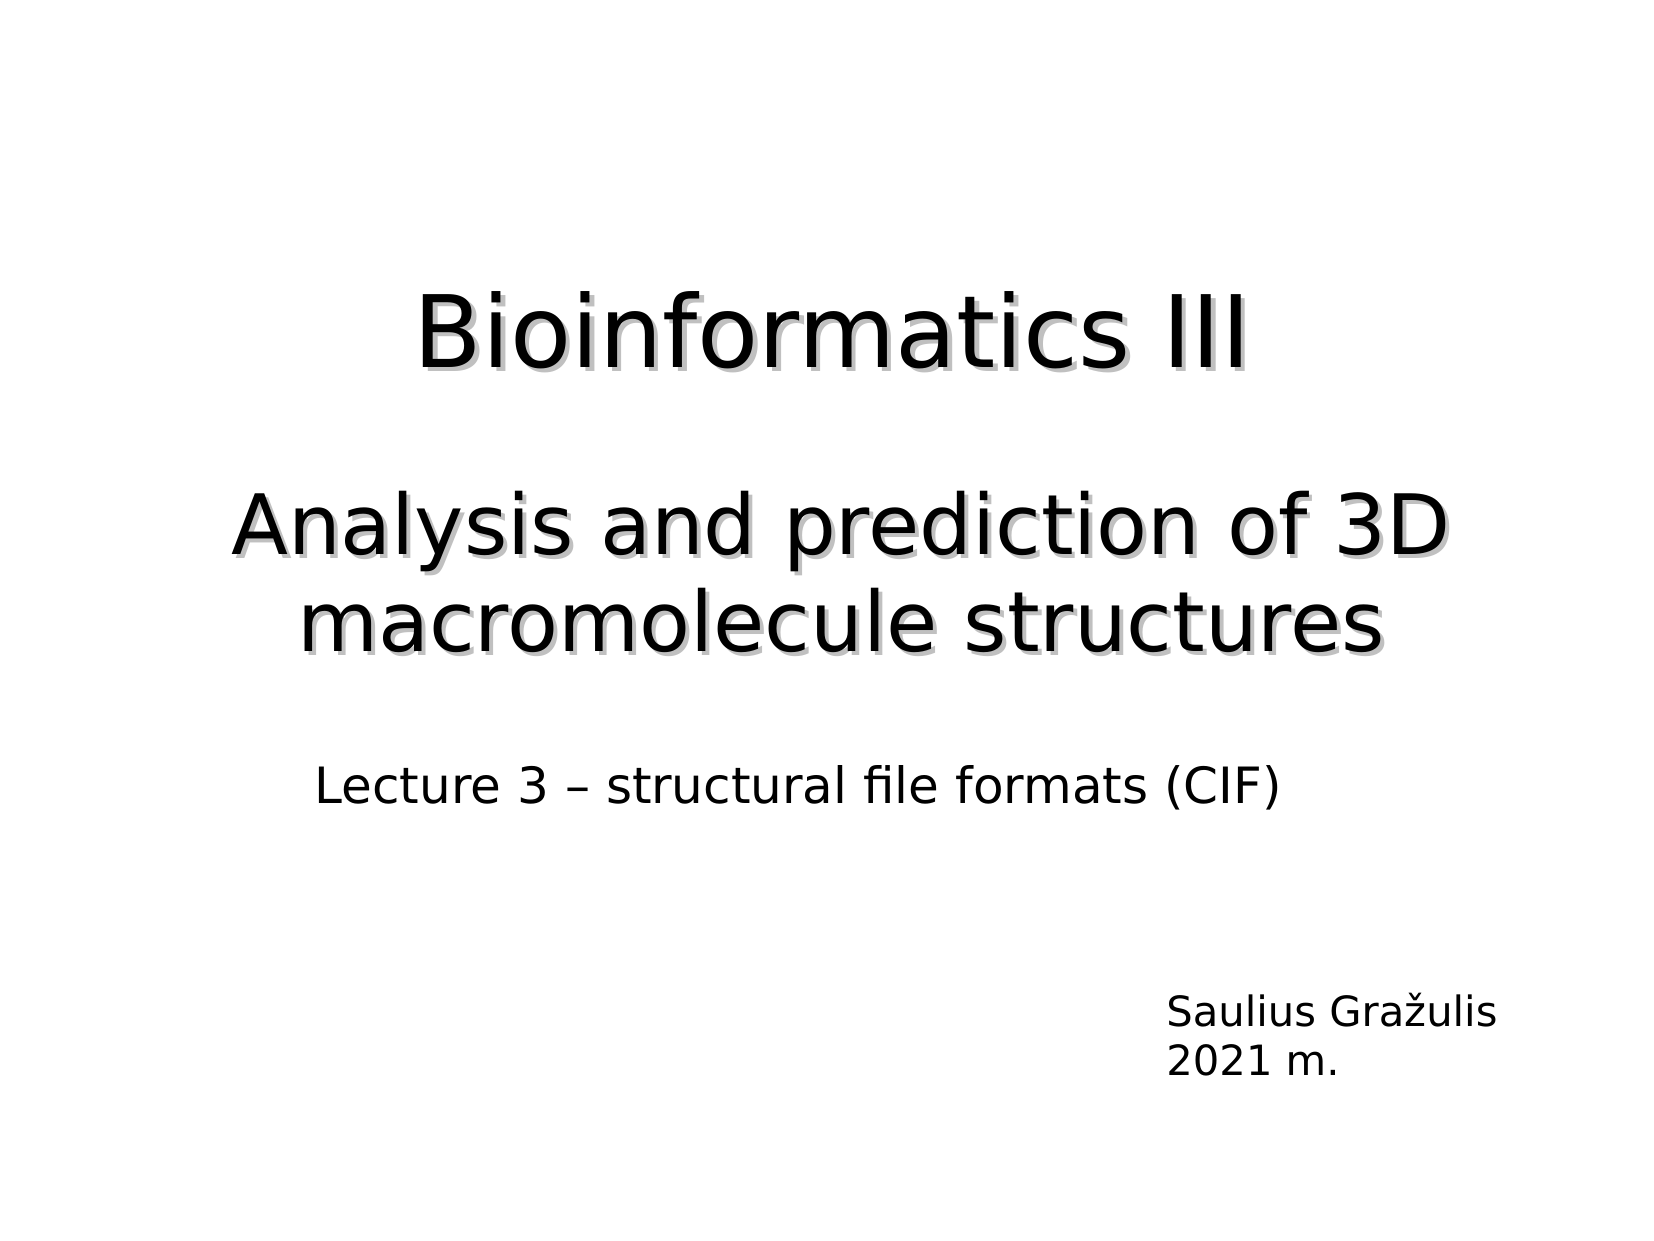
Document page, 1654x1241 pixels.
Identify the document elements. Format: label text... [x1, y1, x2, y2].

title Bioinformatics III [88, 236, 1577, 429]
text_box Analysis and prediction of 3D macromolecule structures [206, 470, 1477, 680]
text_box Lecture 3 – structural file formats (CIF) [300, 750, 1463, 824]
text_box Saulius Gražulis 2021 m. [1151, 980, 1566, 1093]
